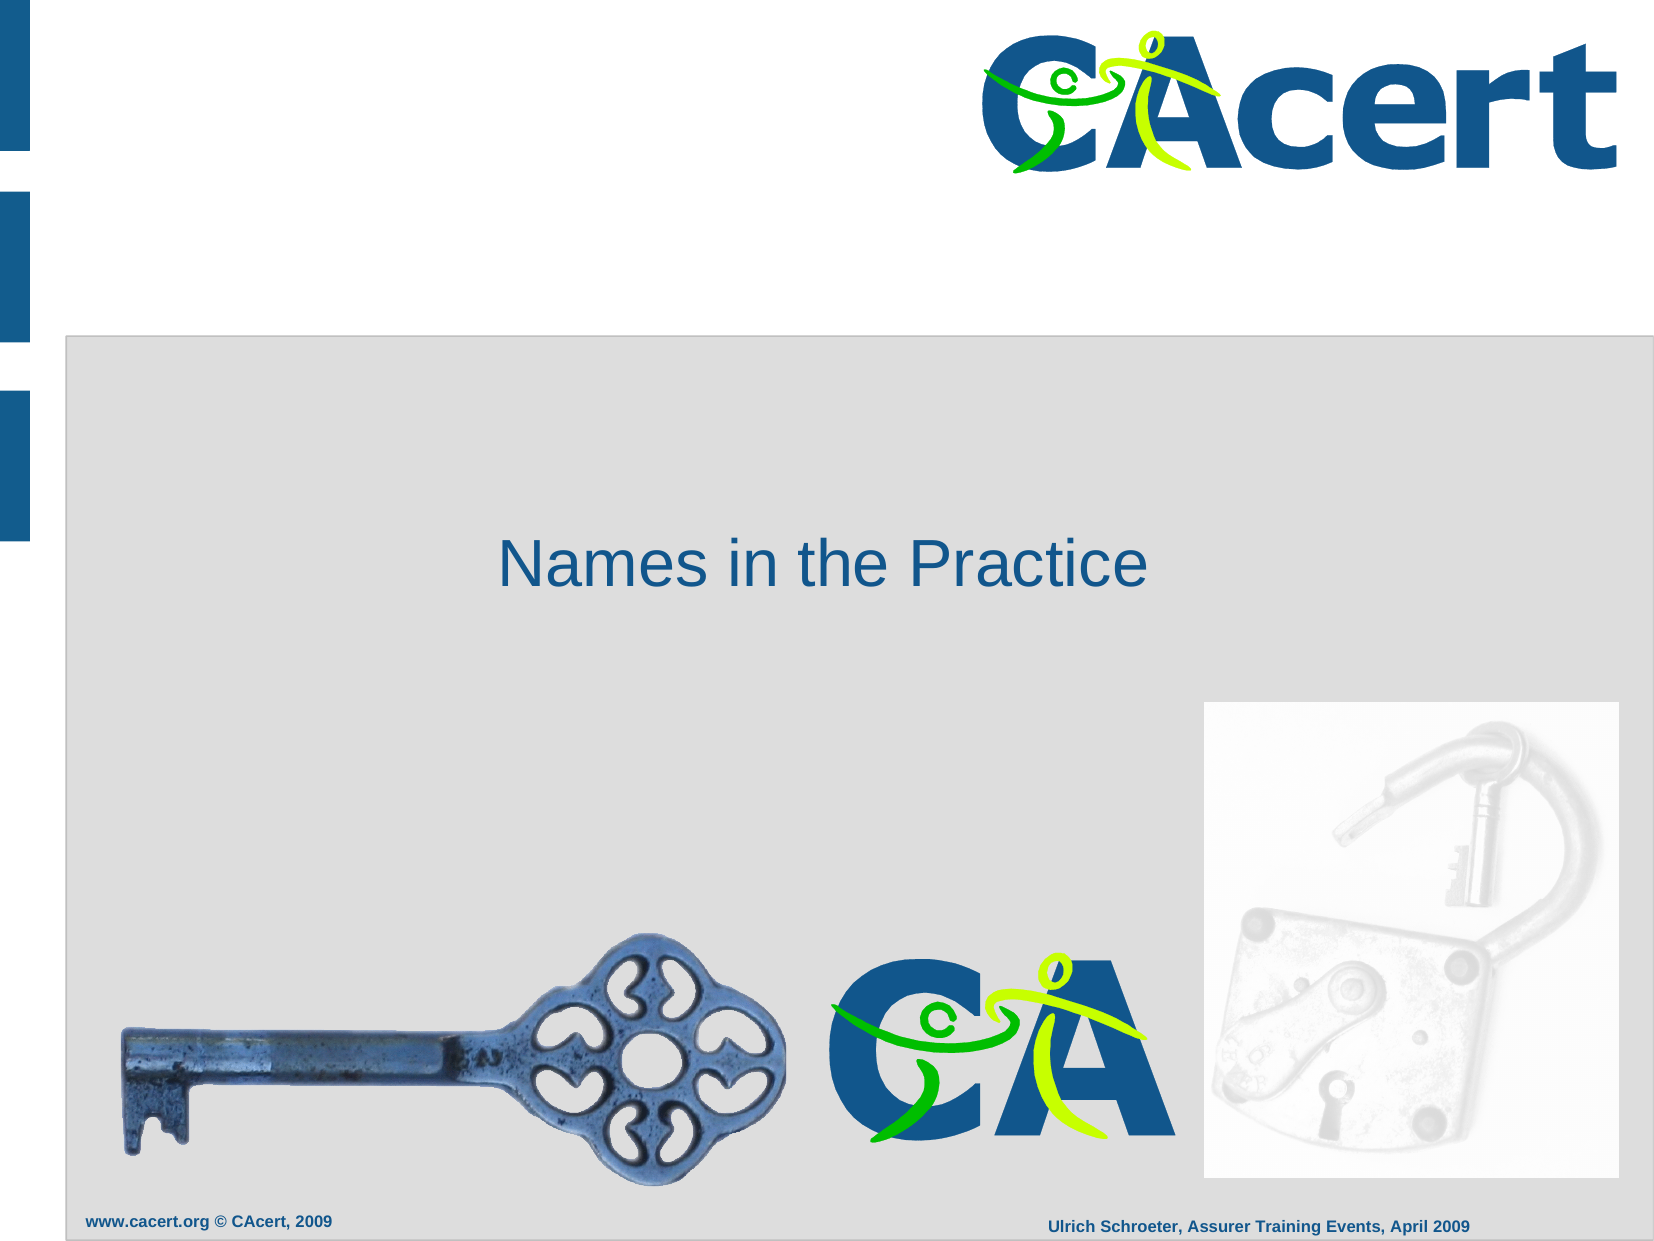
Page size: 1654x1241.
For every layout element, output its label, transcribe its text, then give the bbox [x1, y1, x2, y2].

picture [106, 915, 800, 1203]
picture [1204, 702, 1619, 1178]
title Names in the Practice [118, 442, 1530, 601]
picture [826, 950, 1177, 1145]
